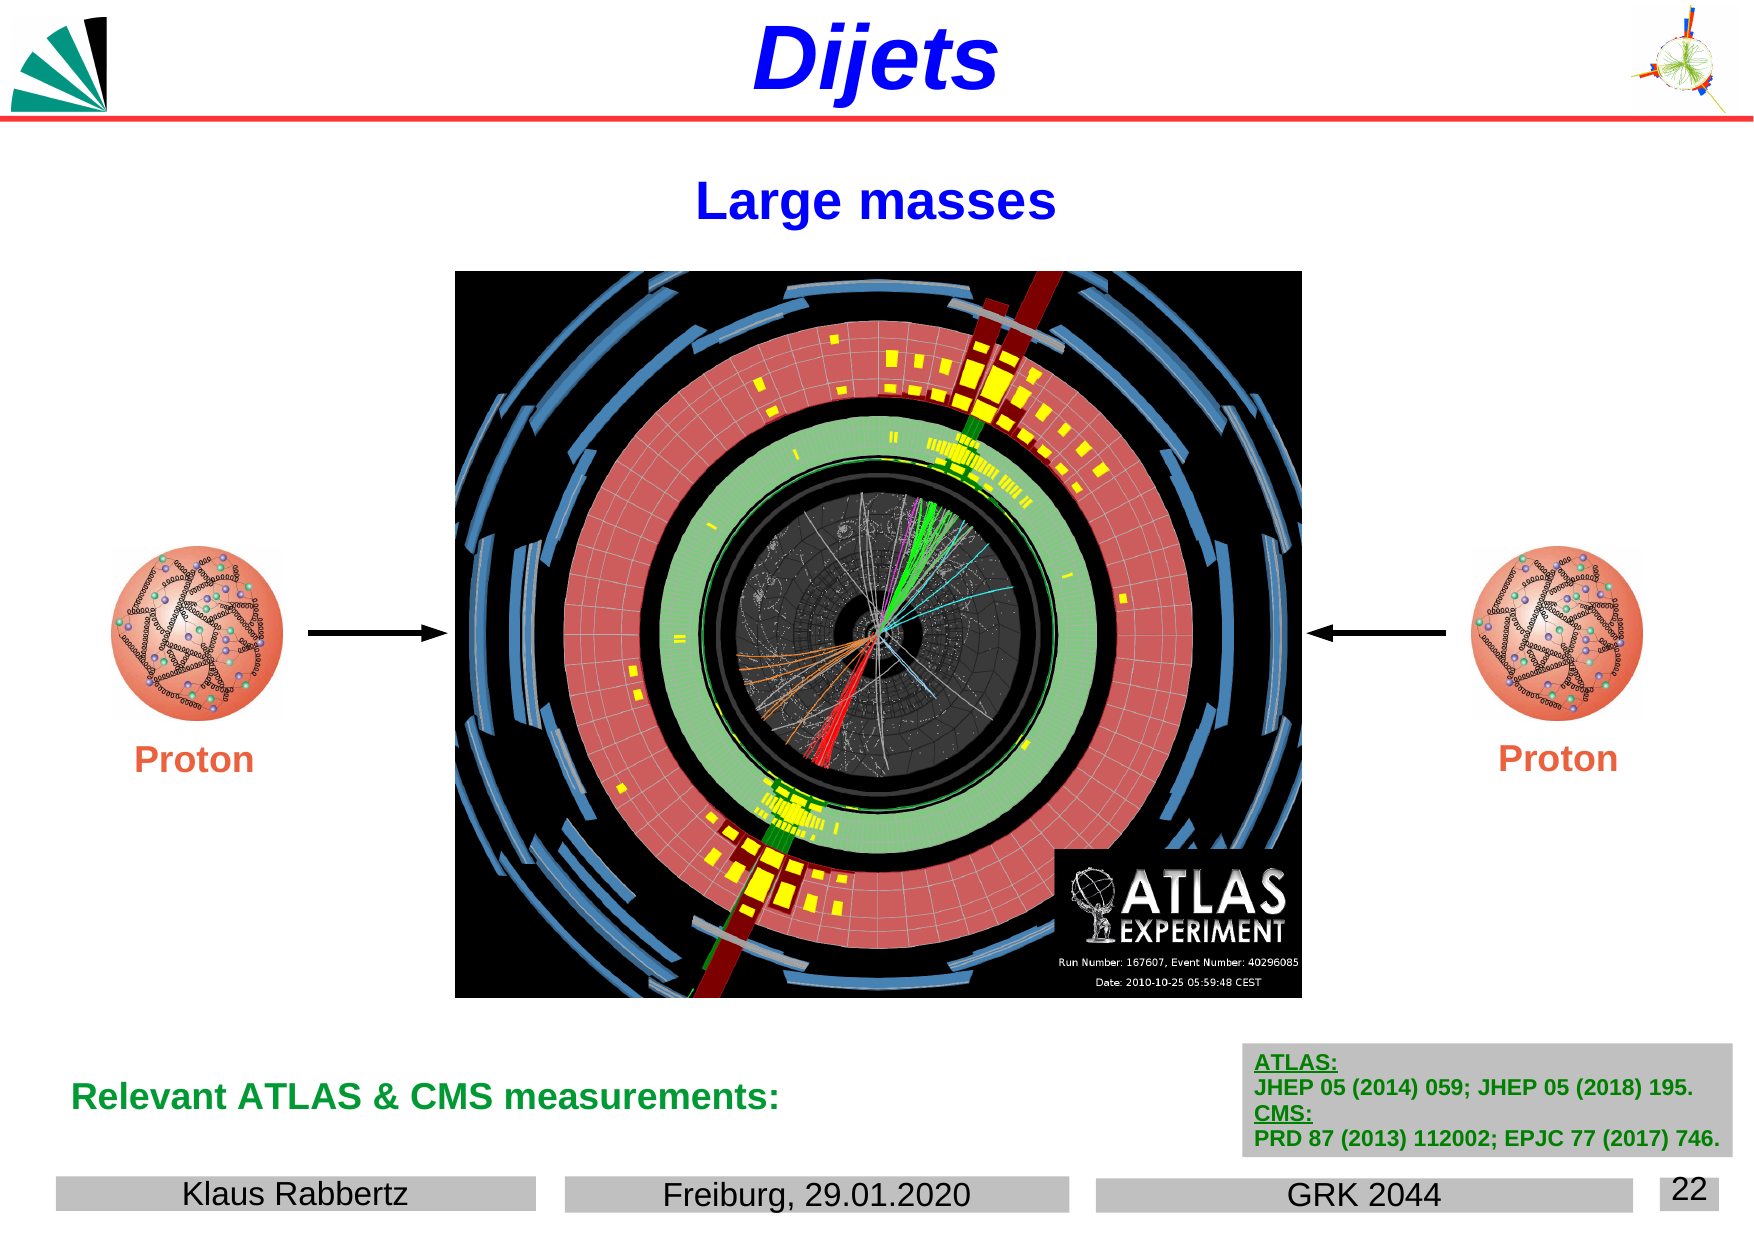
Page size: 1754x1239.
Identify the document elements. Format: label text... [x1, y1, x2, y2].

picture [111, 546, 283, 721]
text_box Proton [1486, 731, 1632, 787]
picture [455, 271, 1302, 999]
title Dijets [124, 0, 1630, 116]
picture [11, 17, 107, 113]
text_box Large masses [683, 164, 1070, 238]
picture [1631, 5, 1739, 113]
text_box ATLAS: JHEP 05 (2014) 059; JHEP 05 (2018) 195. CMS: PRD 87 (2013) 112002; EPJC 77 (2017) 746. [1242, 1043, 1733, 1158]
text_box Proton [122, 732, 269, 787]
text_box Relevant ATLAS & CMS measurements: [59, 1069, 793, 1124]
picture [1471, 546, 1643, 721]
